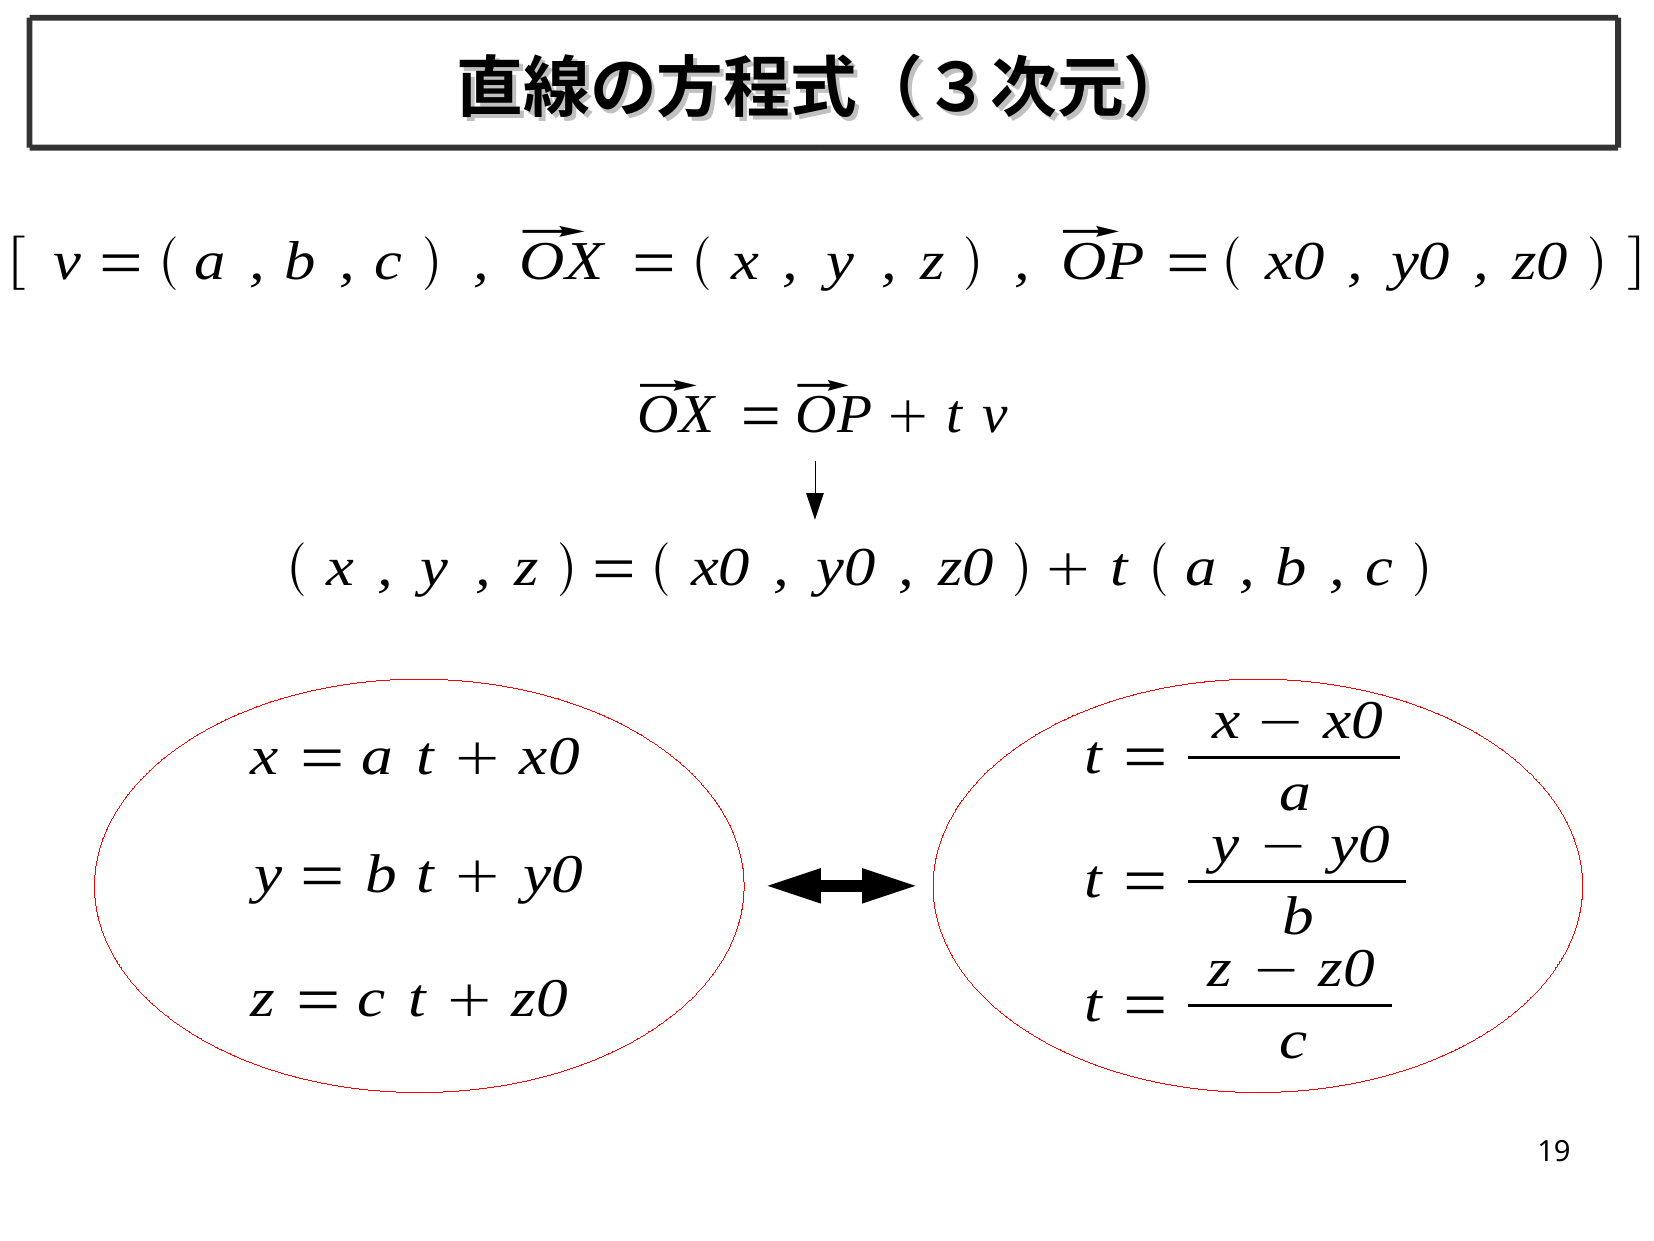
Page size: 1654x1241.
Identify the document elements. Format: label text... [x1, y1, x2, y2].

chart [0, 224, 1654, 294]
text_box 直線の方程式（３次元） [29, 17, 1619, 148]
chart [1057, 691, 1426, 1072]
chart [218, 968, 583, 1031]
chart [620, 377, 1022, 448]
chart [218, 844, 600, 907]
chart [271, 537, 1446, 600]
chart [218, 726, 596, 789]
